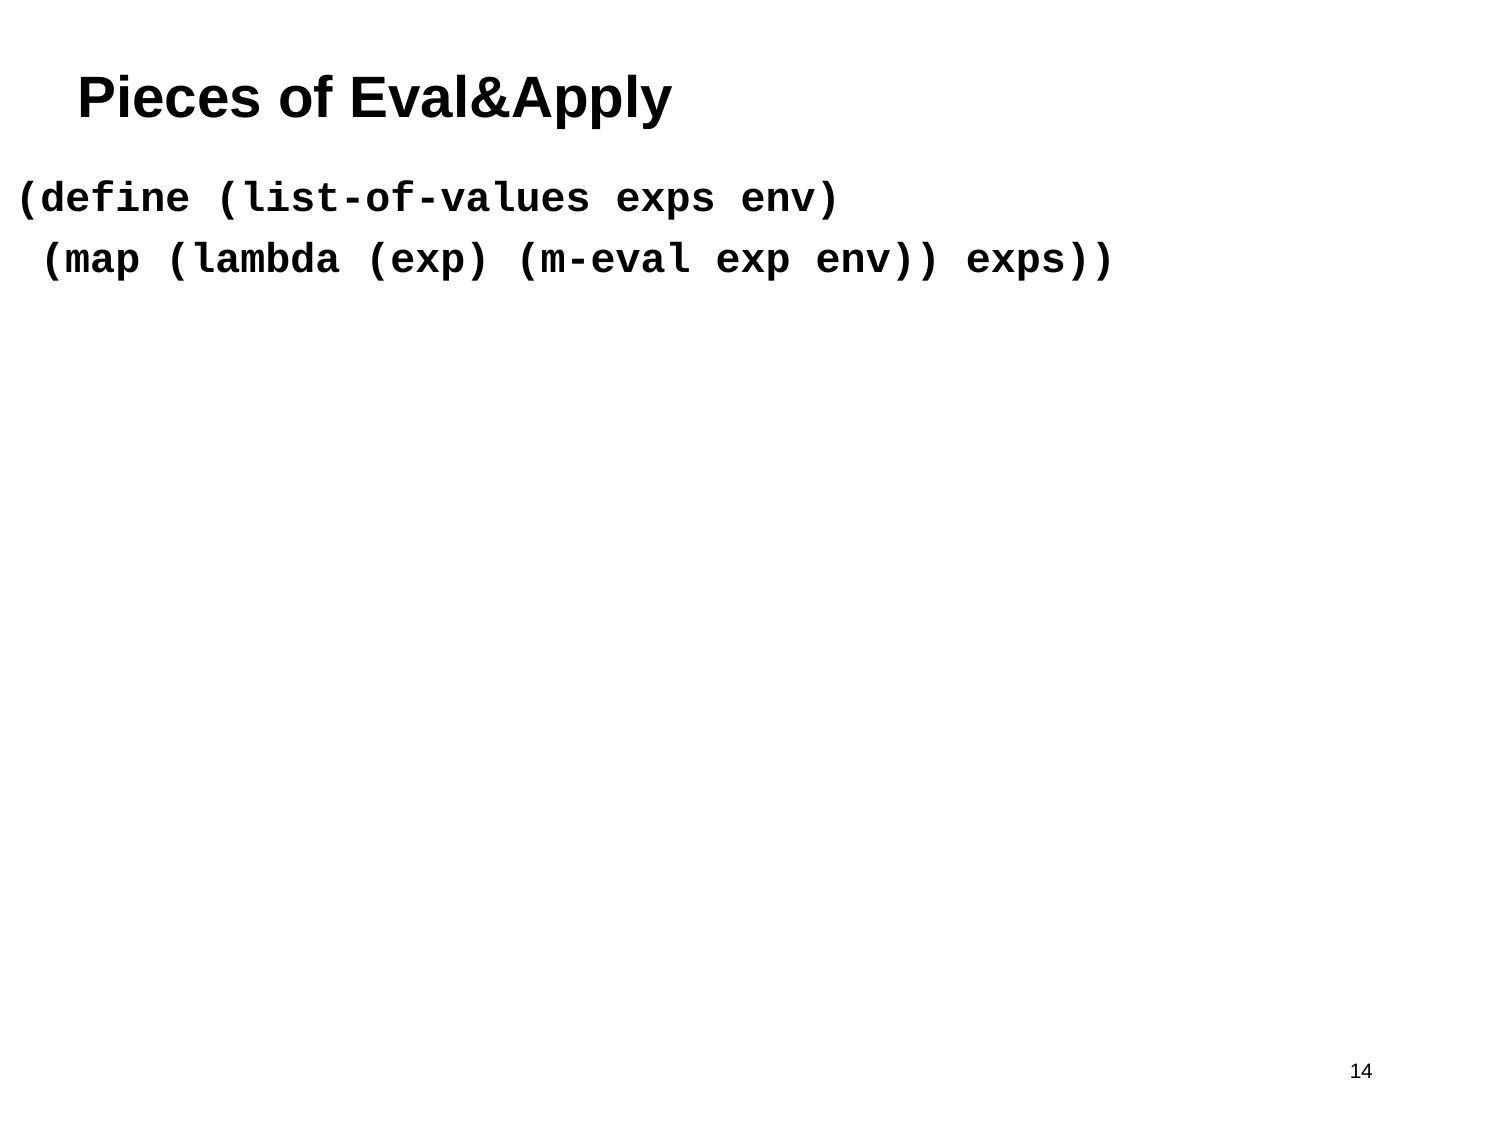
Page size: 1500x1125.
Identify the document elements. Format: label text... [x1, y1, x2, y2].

text_box Pieces of Eval&Apply [62, 24, 1338, 162]
text_box <number> [1025, 1049, 1388, 1101]
text_box (define (list-of-values exps env) (map (lambda (exp) (m-eval exp env)) exps)) [0, 162, 1500, 1000]
